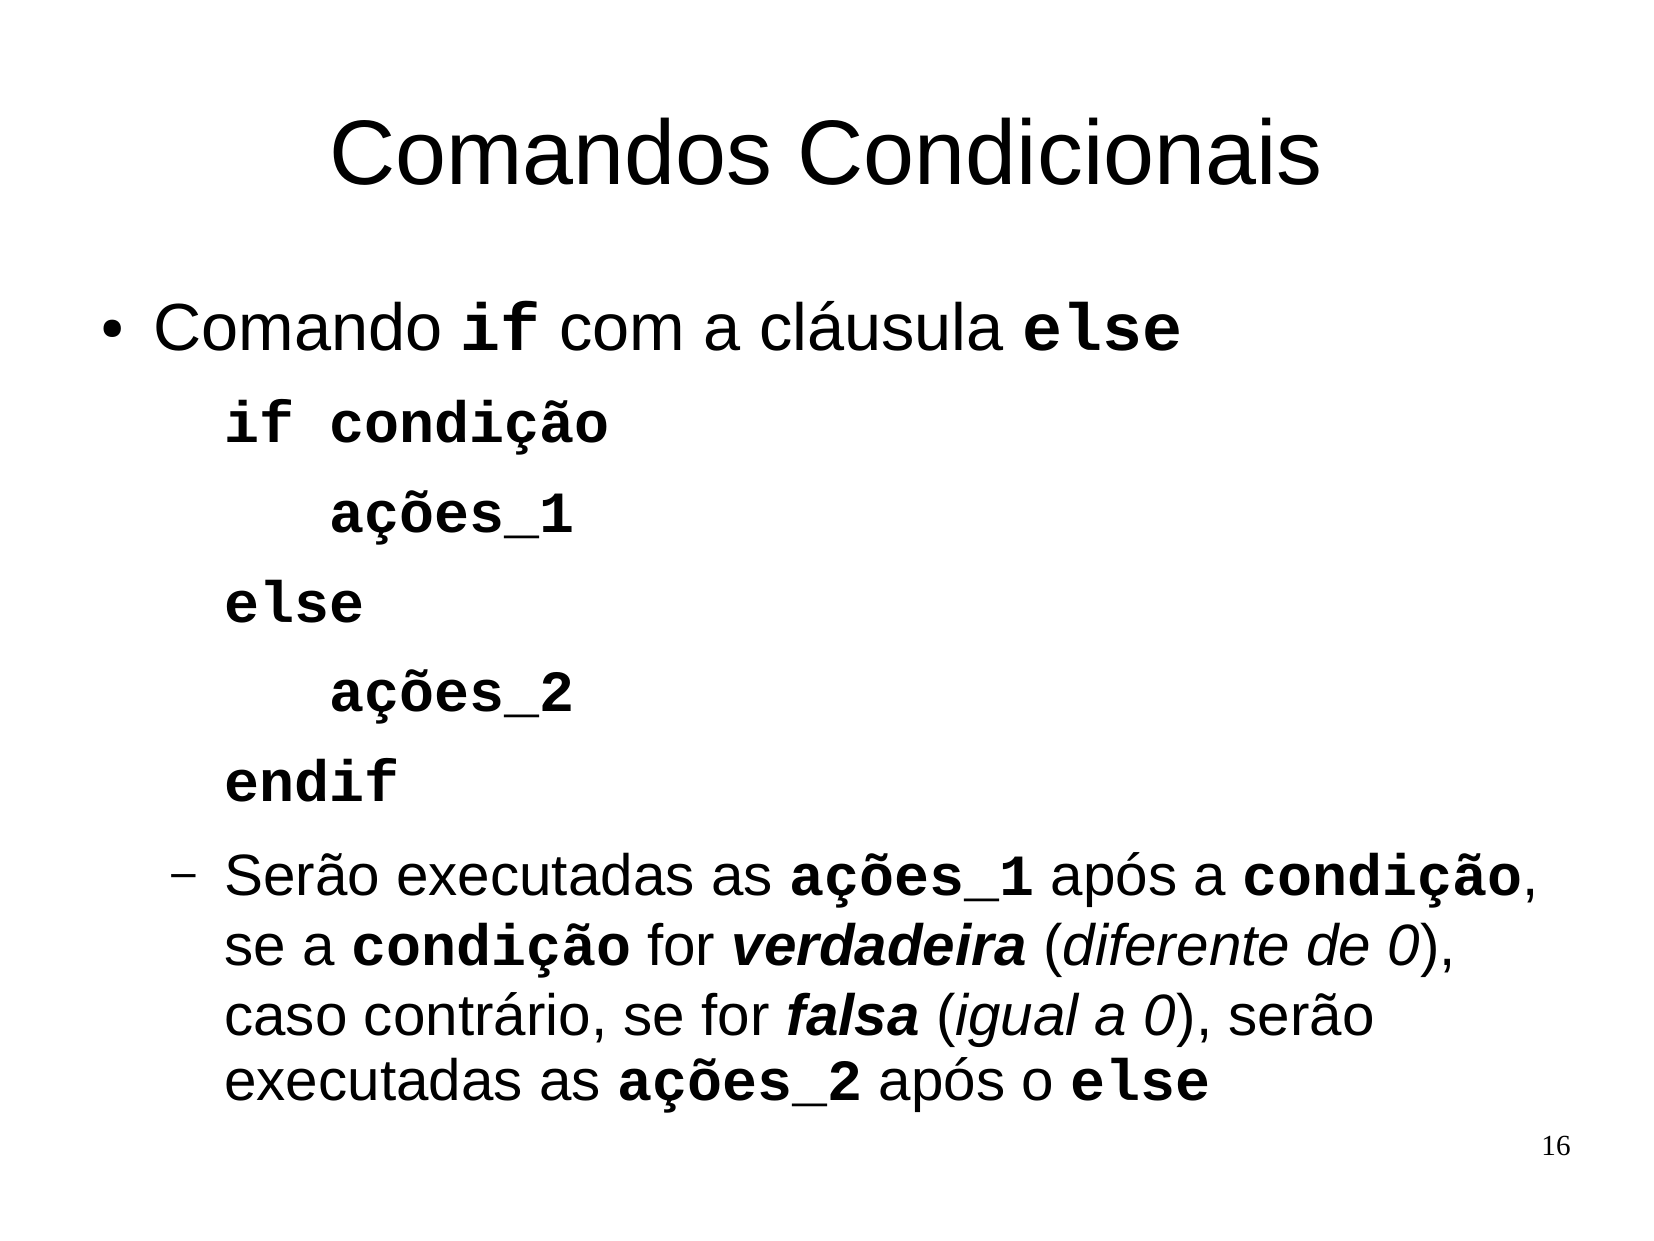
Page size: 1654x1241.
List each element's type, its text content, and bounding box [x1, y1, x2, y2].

list Comando if com a cláusula else if condição ações_1 else ações_2 endif Serão executadas as ações_1 após a condição, se a condição for verdadeira (diferente de 0), caso contrário, se for falsa (igual a 0), serão executadas as ações_2 após o else [82, 290, 1571, 1123]
title Comandos Condicionais [82, 49, 1571, 257]
